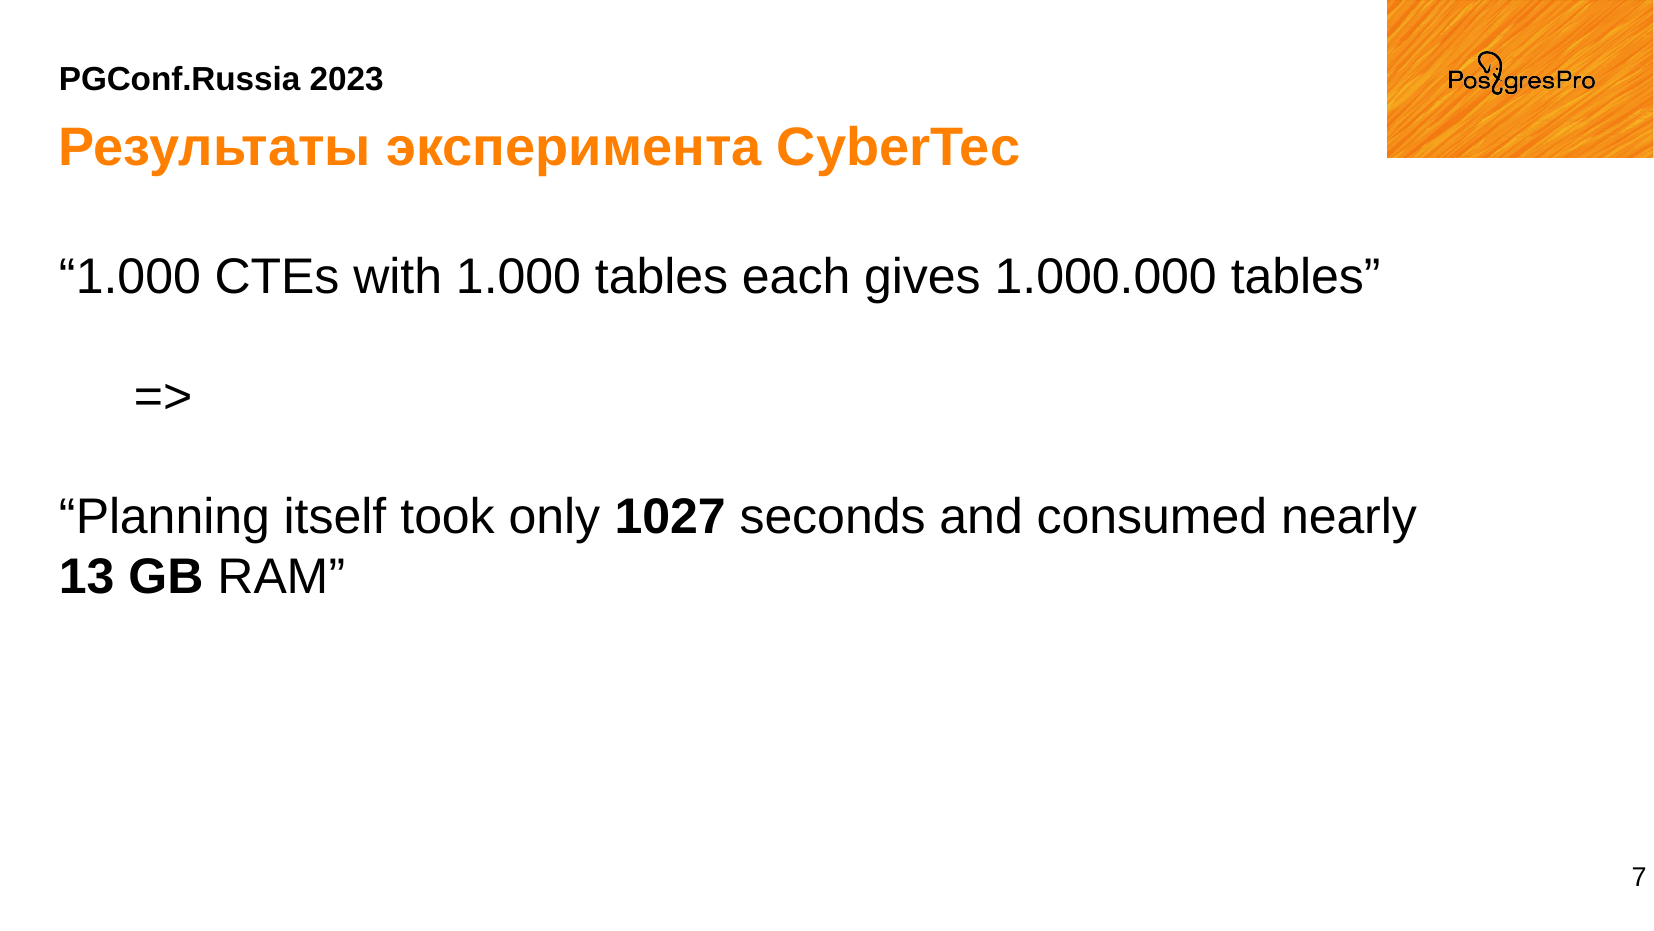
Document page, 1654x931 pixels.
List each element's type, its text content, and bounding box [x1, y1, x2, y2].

text_box Результаты эксперимента CyberTec [58, 112, 1388, 175]
text_box “1.000 CTEs with 1.000 tables each gives 1.000.000 tables” => “Planning itself took only 1027 seconds and consumed nearly 13 GB RAM” [58, 188, 1536, 898]
slide_number <number> [1547, 859, 1647, 931]
text_box PGConf.Russia 2023 [58, 47, 1388, 107]
picture [1387, 0, 1654, 158]
